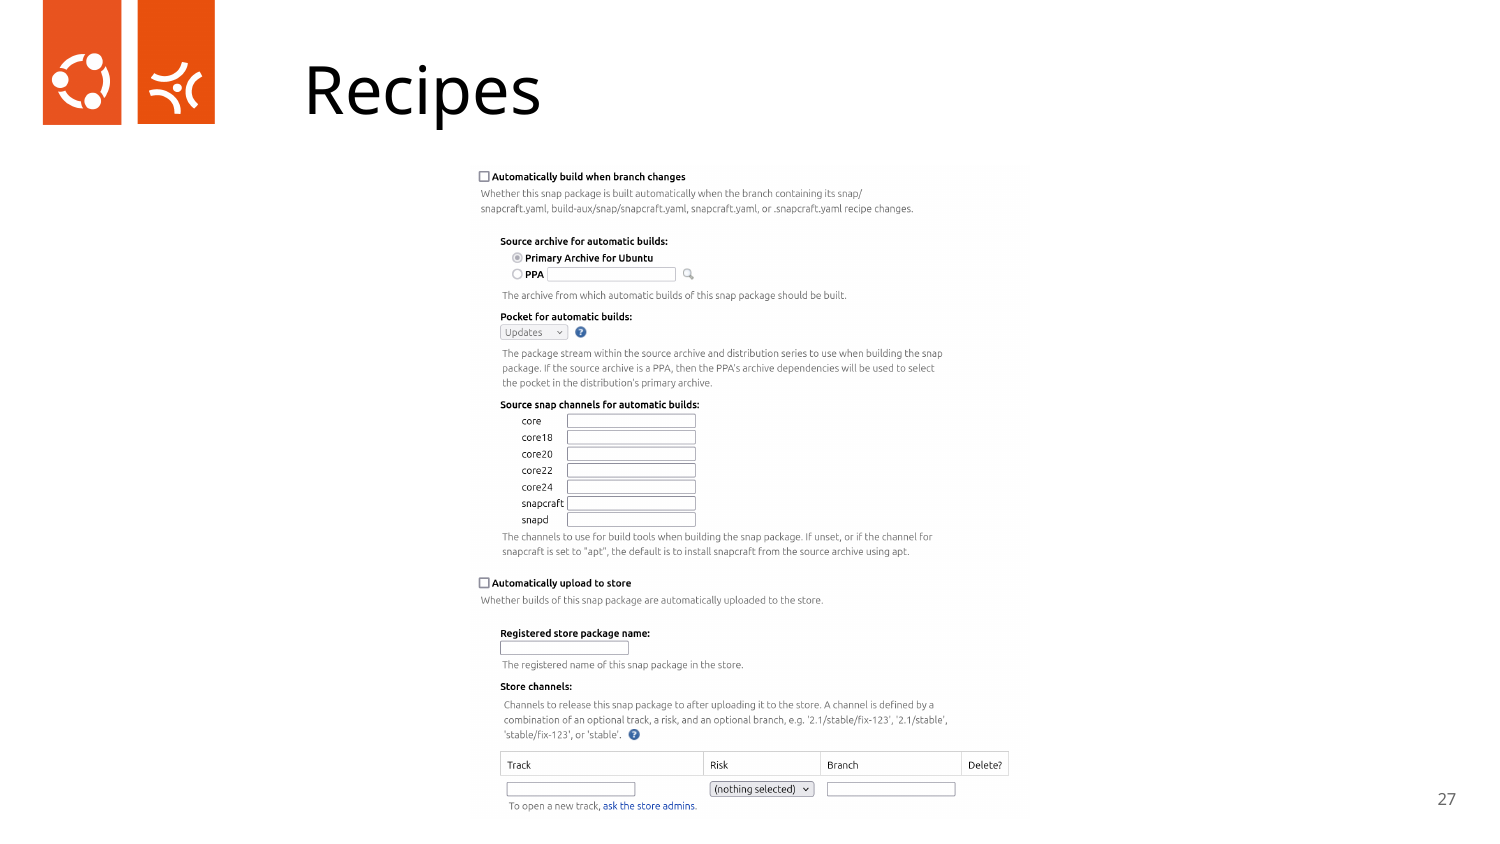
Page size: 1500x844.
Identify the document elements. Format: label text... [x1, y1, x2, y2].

slide_number <number> [1381, 773, 1472, 839]
picture [470, 165, 1030, 819]
picture [137, 0, 216, 124]
text_box Recipes [288, 33, 901, 141]
